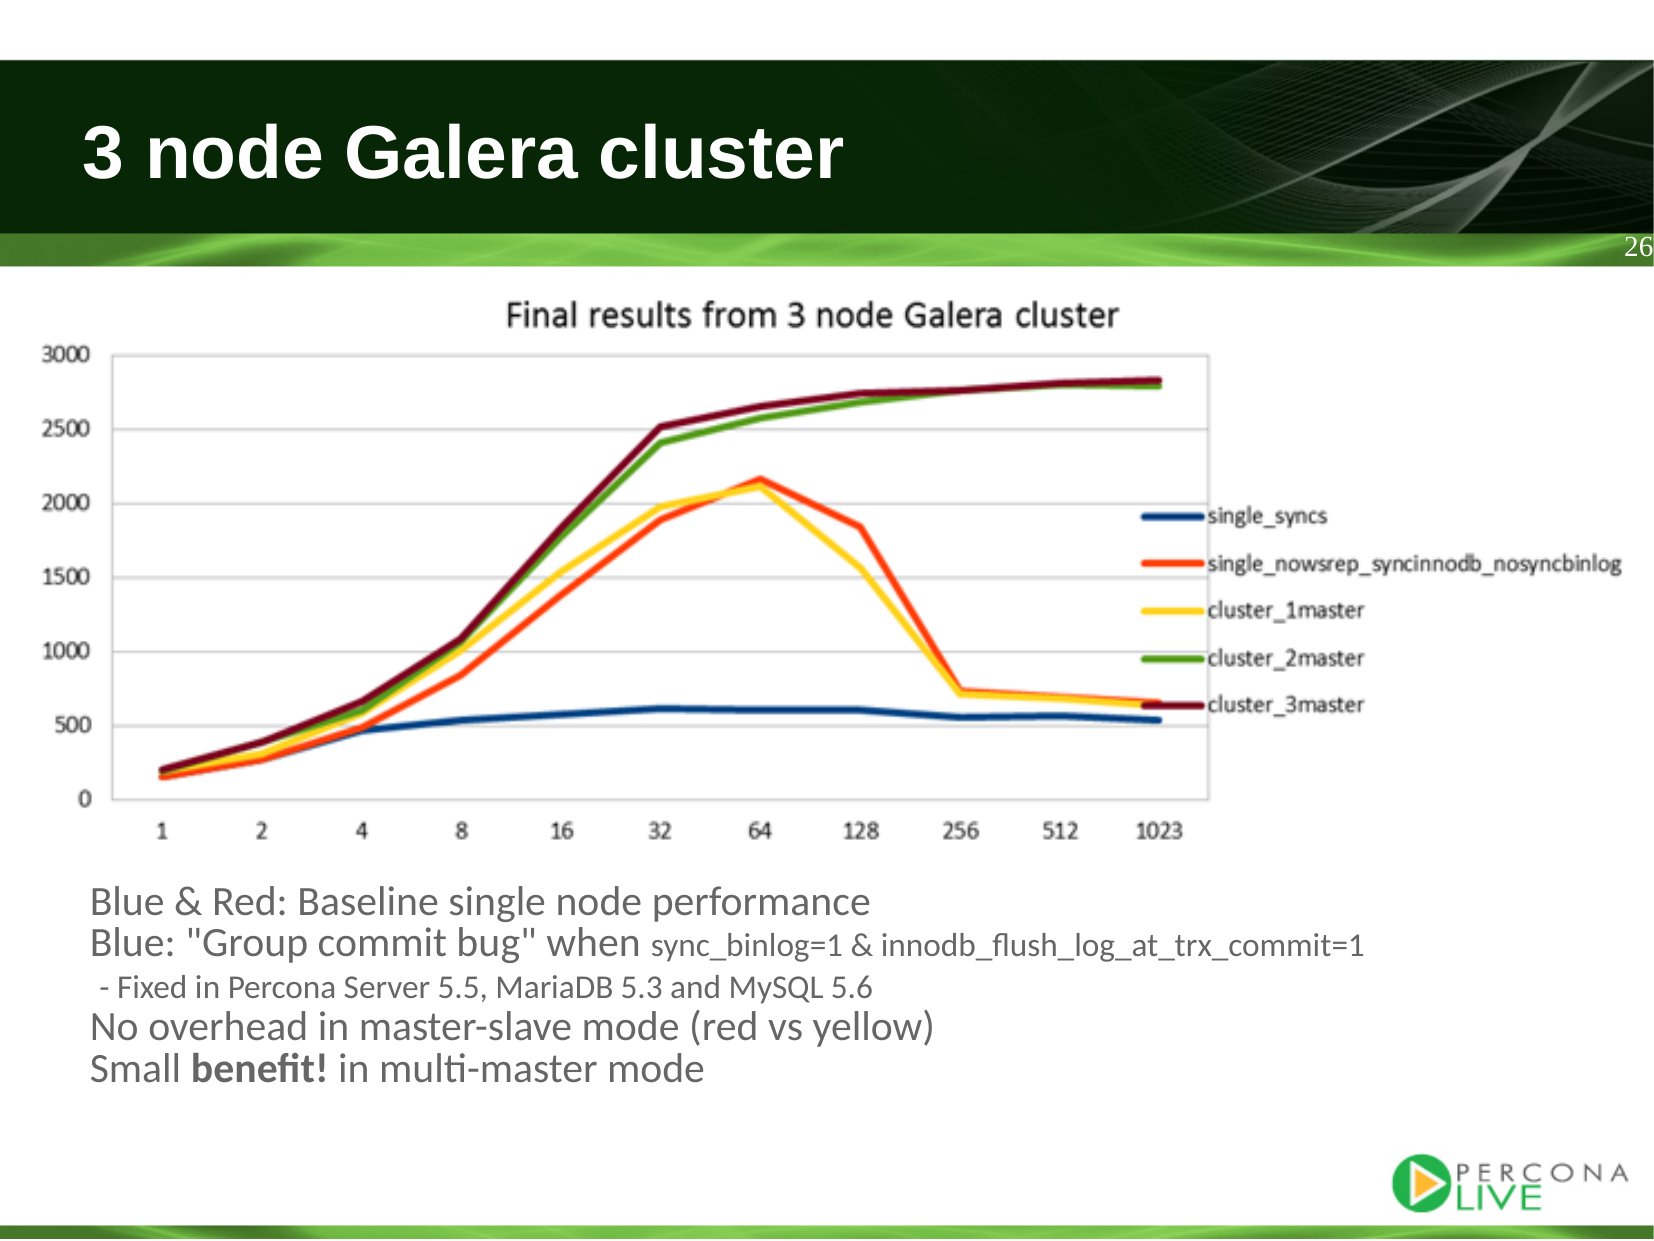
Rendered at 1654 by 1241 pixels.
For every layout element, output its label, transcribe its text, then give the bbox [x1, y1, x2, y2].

picture [0, 1, 1654, 1239]
text_box Blue & Red: Baseline single node performance Blue: "Group commit bug" when sync_binlog=1 & innodb_flush_log_at_trx_commit=1 - Fixed in Percona Server 5.5, MariaDB 5.3 and MySQL 5.6 No overhead in master-slave mode (red vs yellow) Small benefit! in multi-master mode [75, 876, 1576, 1173]
title 3 node Galera cluster [82, 49, 1571, 257]
